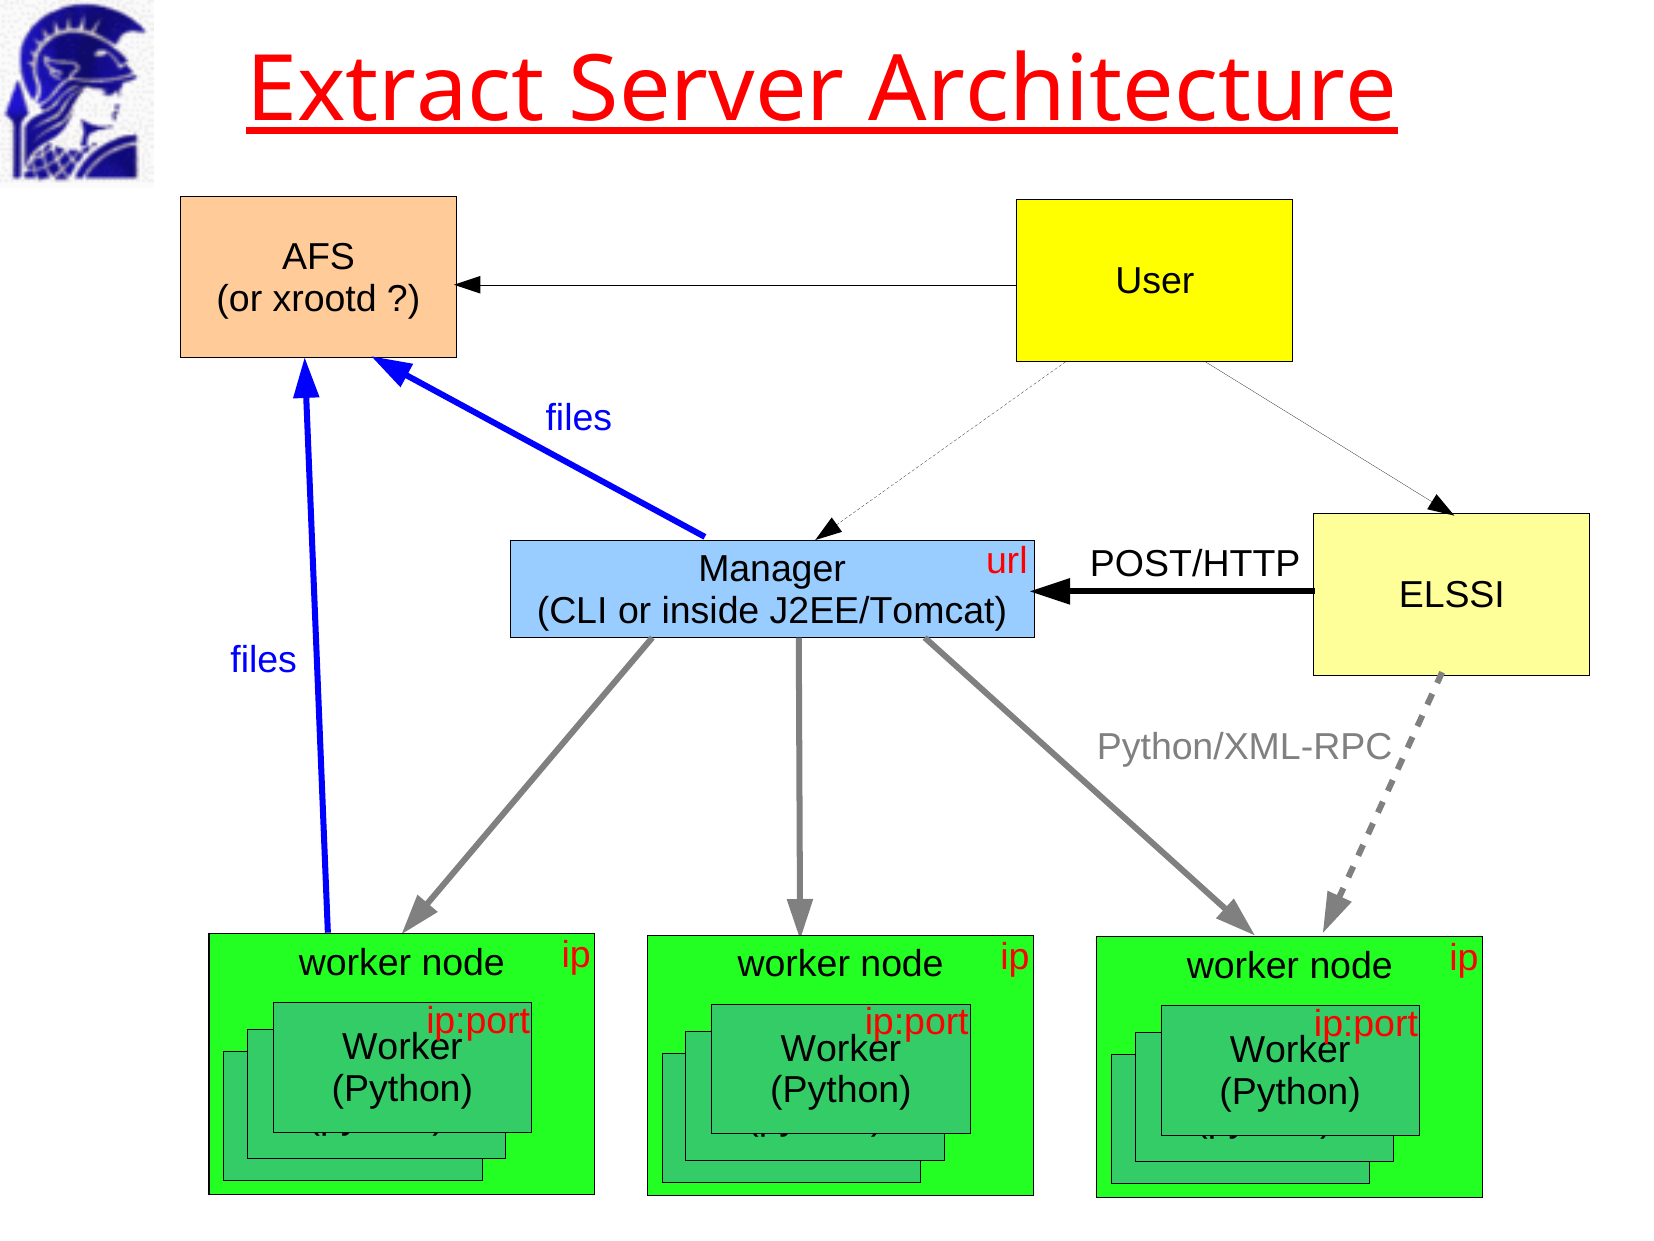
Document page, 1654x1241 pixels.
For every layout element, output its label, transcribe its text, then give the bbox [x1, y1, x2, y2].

text_box Worker [1111, 1054, 1370, 1184]
text_box POST/HTTP [1075, 534, 1317, 592]
text_box worker node [1096, 936, 1483, 1198]
text_box files [530, 388, 628, 446]
text_box Worker [223, 1051, 483, 1181]
text_box User [1016, 199, 1293, 362]
text_box Worker [662, 1053, 921, 1183]
text_box ip [546, 926, 607, 984]
text_box ip:port [1299, 994, 1435, 1052]
text_box worker node [647, 935, 1034, 1196]
picture [0, 0, 154, 188]
text_box Worker (Python) [711, 1004, 971, 1134]
text_box worker node [209, 933, 595, 1195]
text_box Manager (CLI or inside J2EE/Tomcat) [510, 540, 1035, 638]
text_box ip [985, 927, 1045, 985]
text_box Worker (python) [247, 1029, 506, 1159]
text_box ELSSI [1313, 513, 1590, 676]
text_box files [215, 631, 313, 688]
title Extract Server Architecture [78, 0, 1567, 189]
text_box Worker (Python) [1161, 1005, 1420, 1136]
text_box url [971, 532, 1044, 590]
text_box Worker (python) [685, 1031, 945, 1161]
text_box AFS (or xrootd ?) [180, 196, 457, 358]
text_box ip [1434, 929, 1494, 986]
text_box Worker (Python) [273, 1002, 532, 1133]
text_box ip:port [850, 993, 985, 1050]
text_box ip:port [411, 991, 547, 1049]
text_box Worker (python) [1135, 1032, 1394, 1162]
text_box Python/XML-RPC [1082, 718, 1409, 776]
